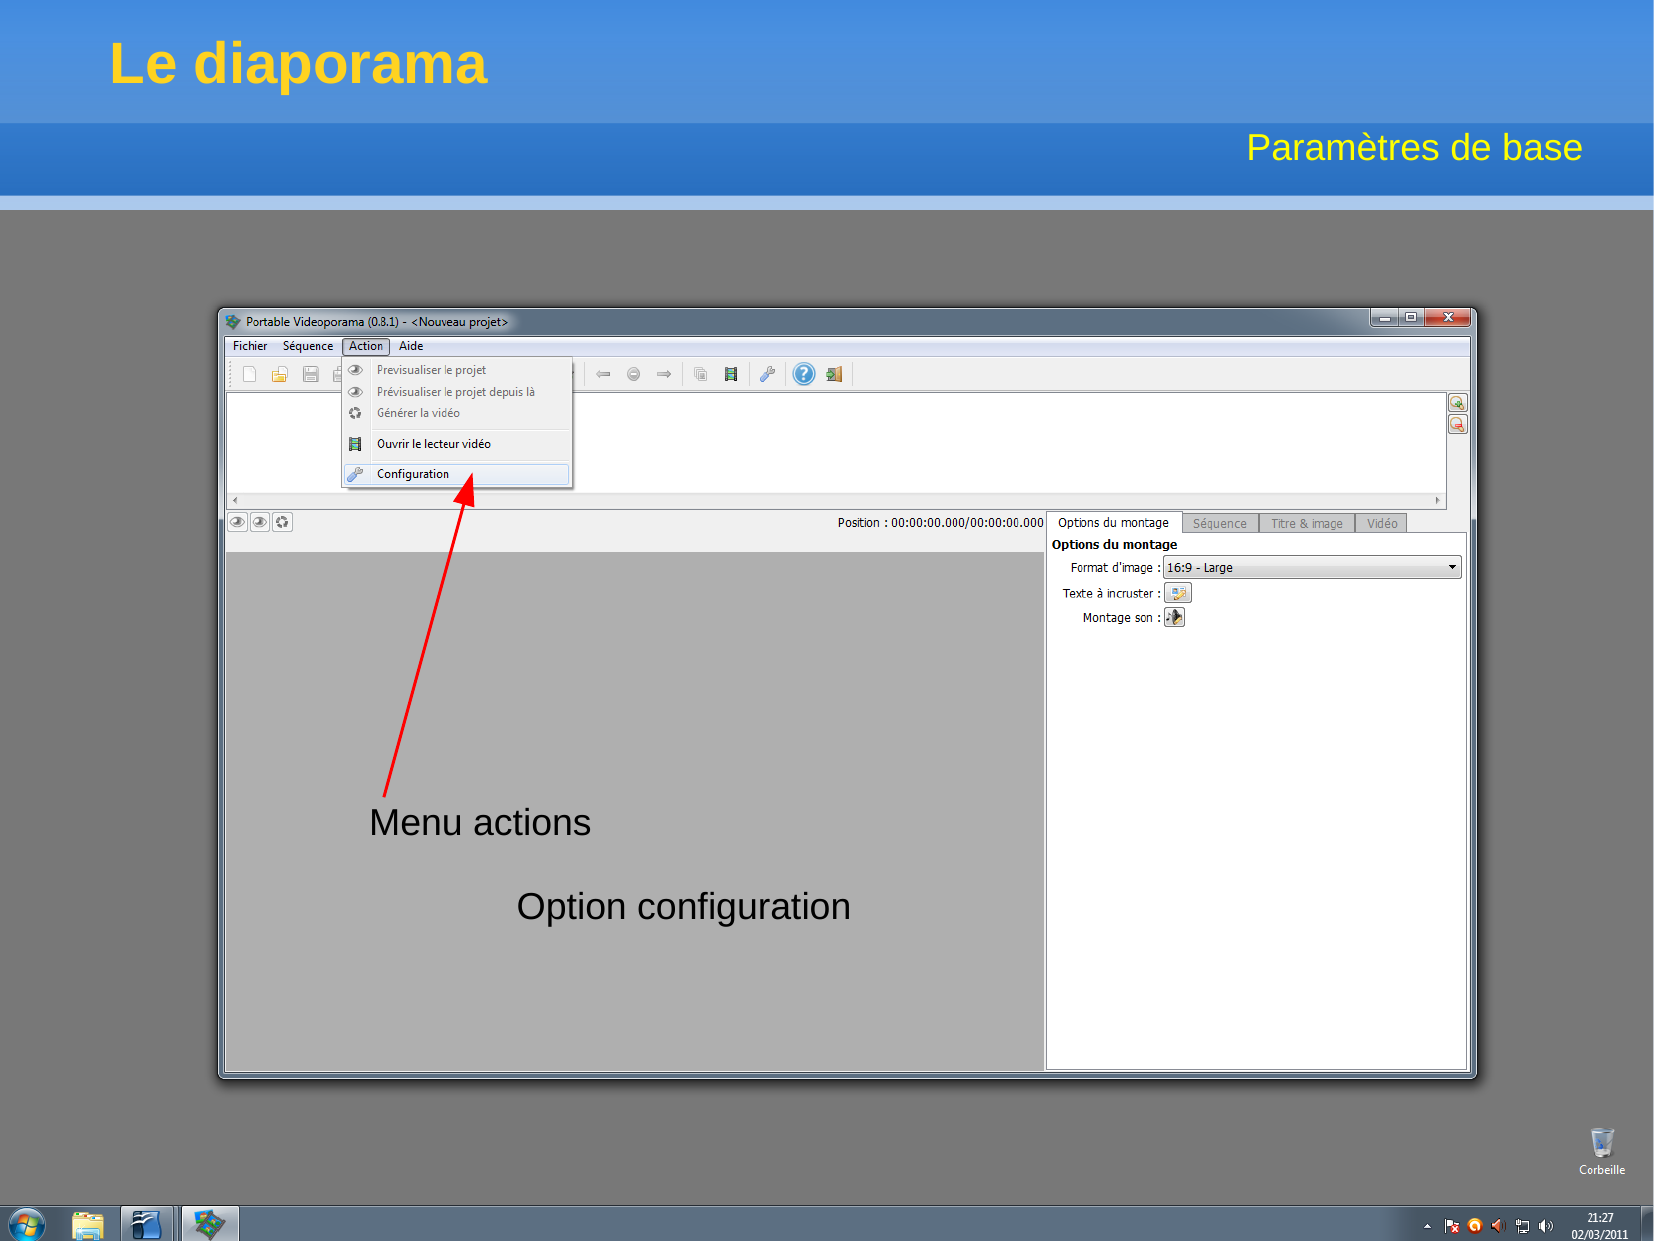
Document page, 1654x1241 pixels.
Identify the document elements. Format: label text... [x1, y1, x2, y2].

picture [0, 0, 1654, 1241]
text_box Le diaporama [5, 17, 609, 107]
text_box Menu actions Option configuration [354, 794, 867, 936]
text_box Paramètres de base [1210, 76, 1654, 176]
